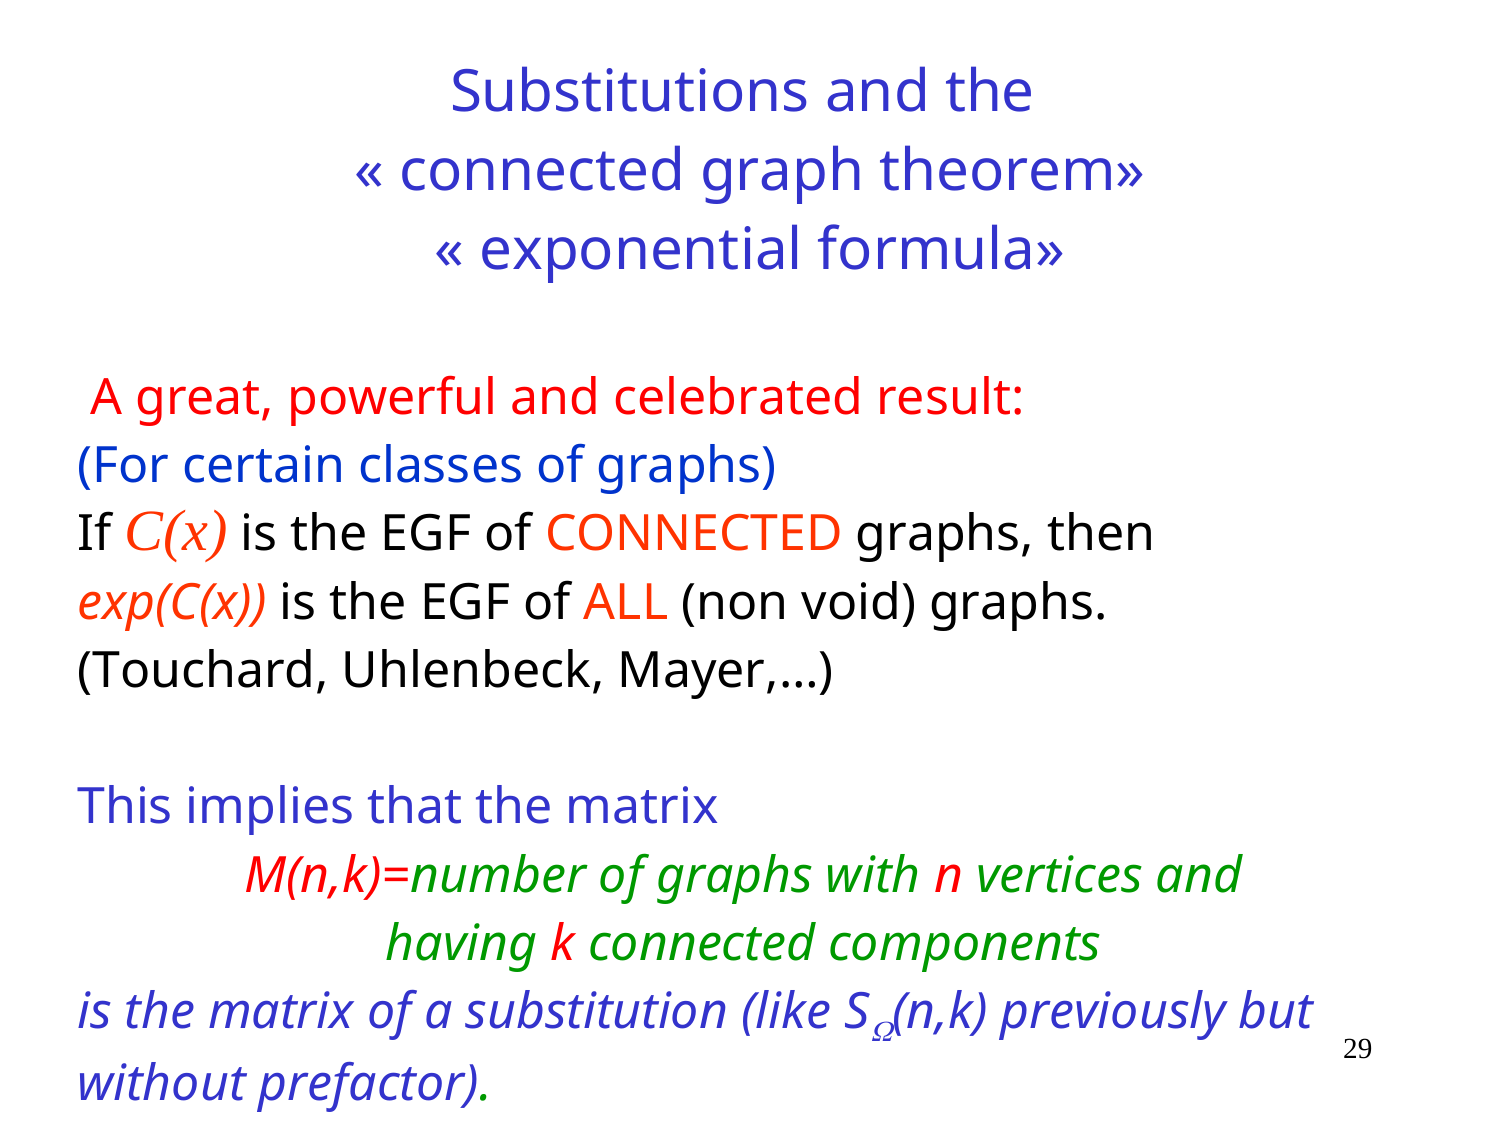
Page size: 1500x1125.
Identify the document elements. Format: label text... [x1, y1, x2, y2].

text_box Substitutions and the « connected graph theorem» « exponential formula» A great, powerful and celebrated result: (For certain classes of graphs) If C(x) is the EGF of CONNECTED graphs, then exp(C(x)) is the EGF of ALL (non void) graphs. (Touchard, Uhlenbeck, Mayer,…) This implies that the matrix M(n,k)=number of graphs with n vertices and having k connected components is the matrix of a substitution (like S(n,k) previously but without prefactor). [62, 41, 1438, 1124]
